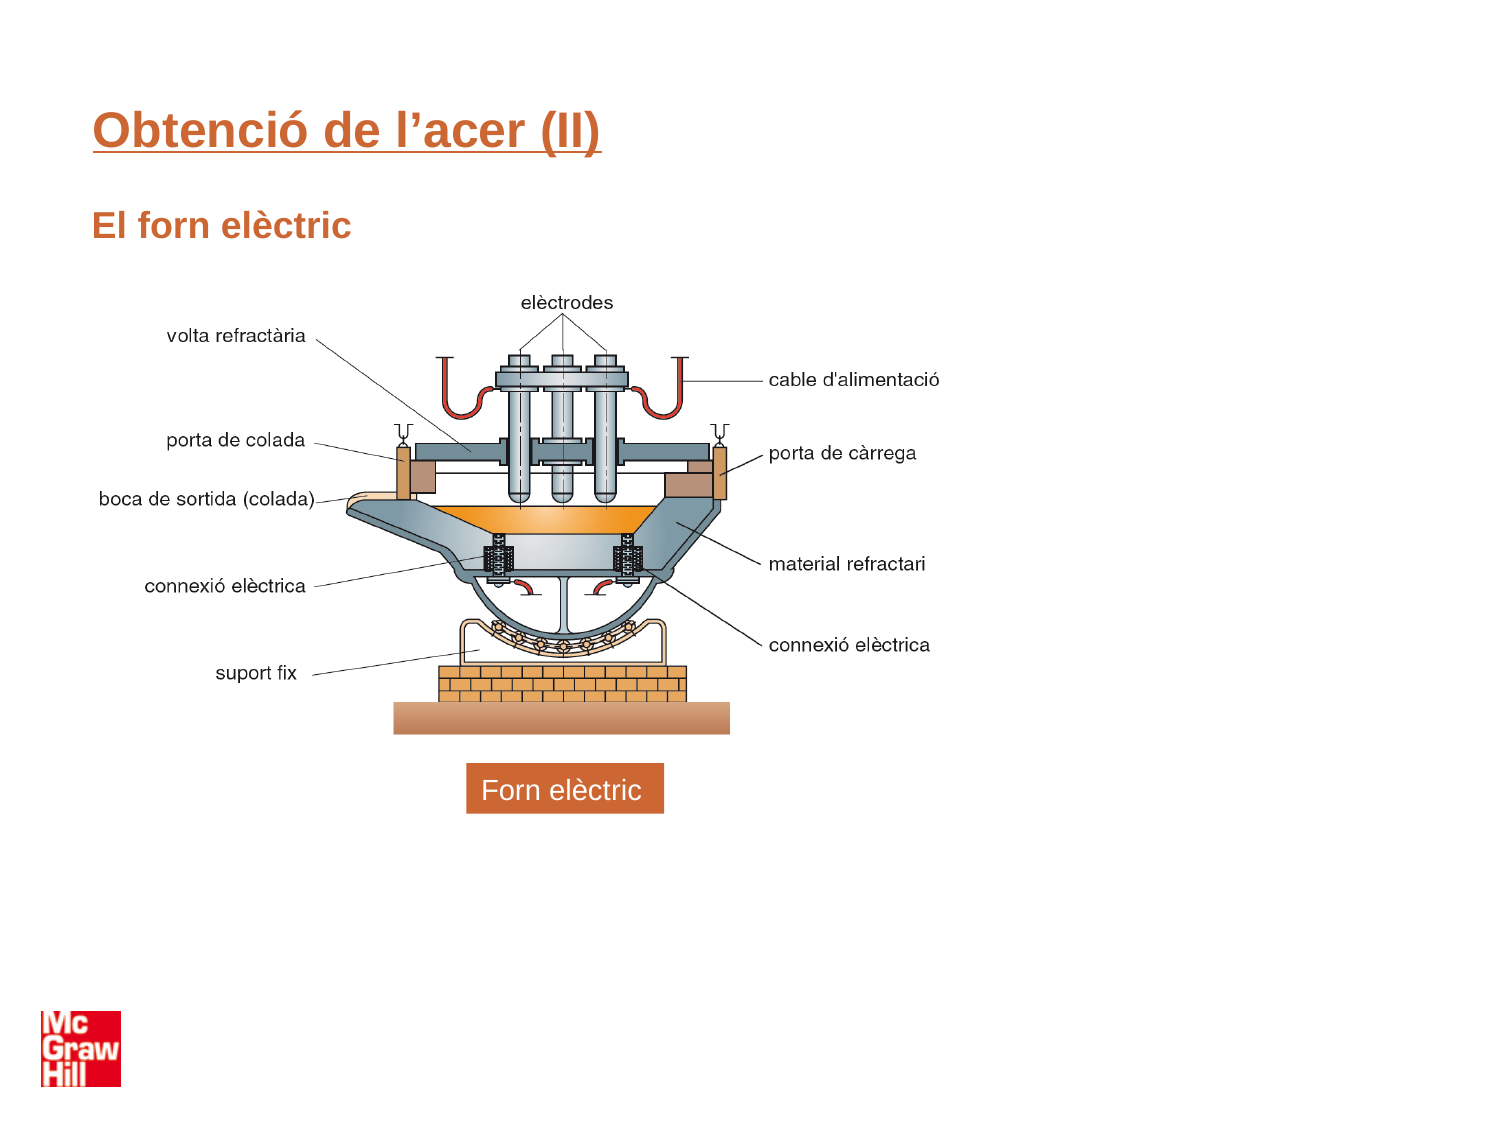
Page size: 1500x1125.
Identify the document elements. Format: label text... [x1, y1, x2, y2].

chart [41, 1011, 121, 1087]
text_box Forn elèctric [466, 763, 665, 814]
text_box El forn elèctric [76, 184, 1412, 254]
picture [88, 290, 948, 751]
text_box Obtenció de l’acer (II) [78, 90, 1483, 166]
